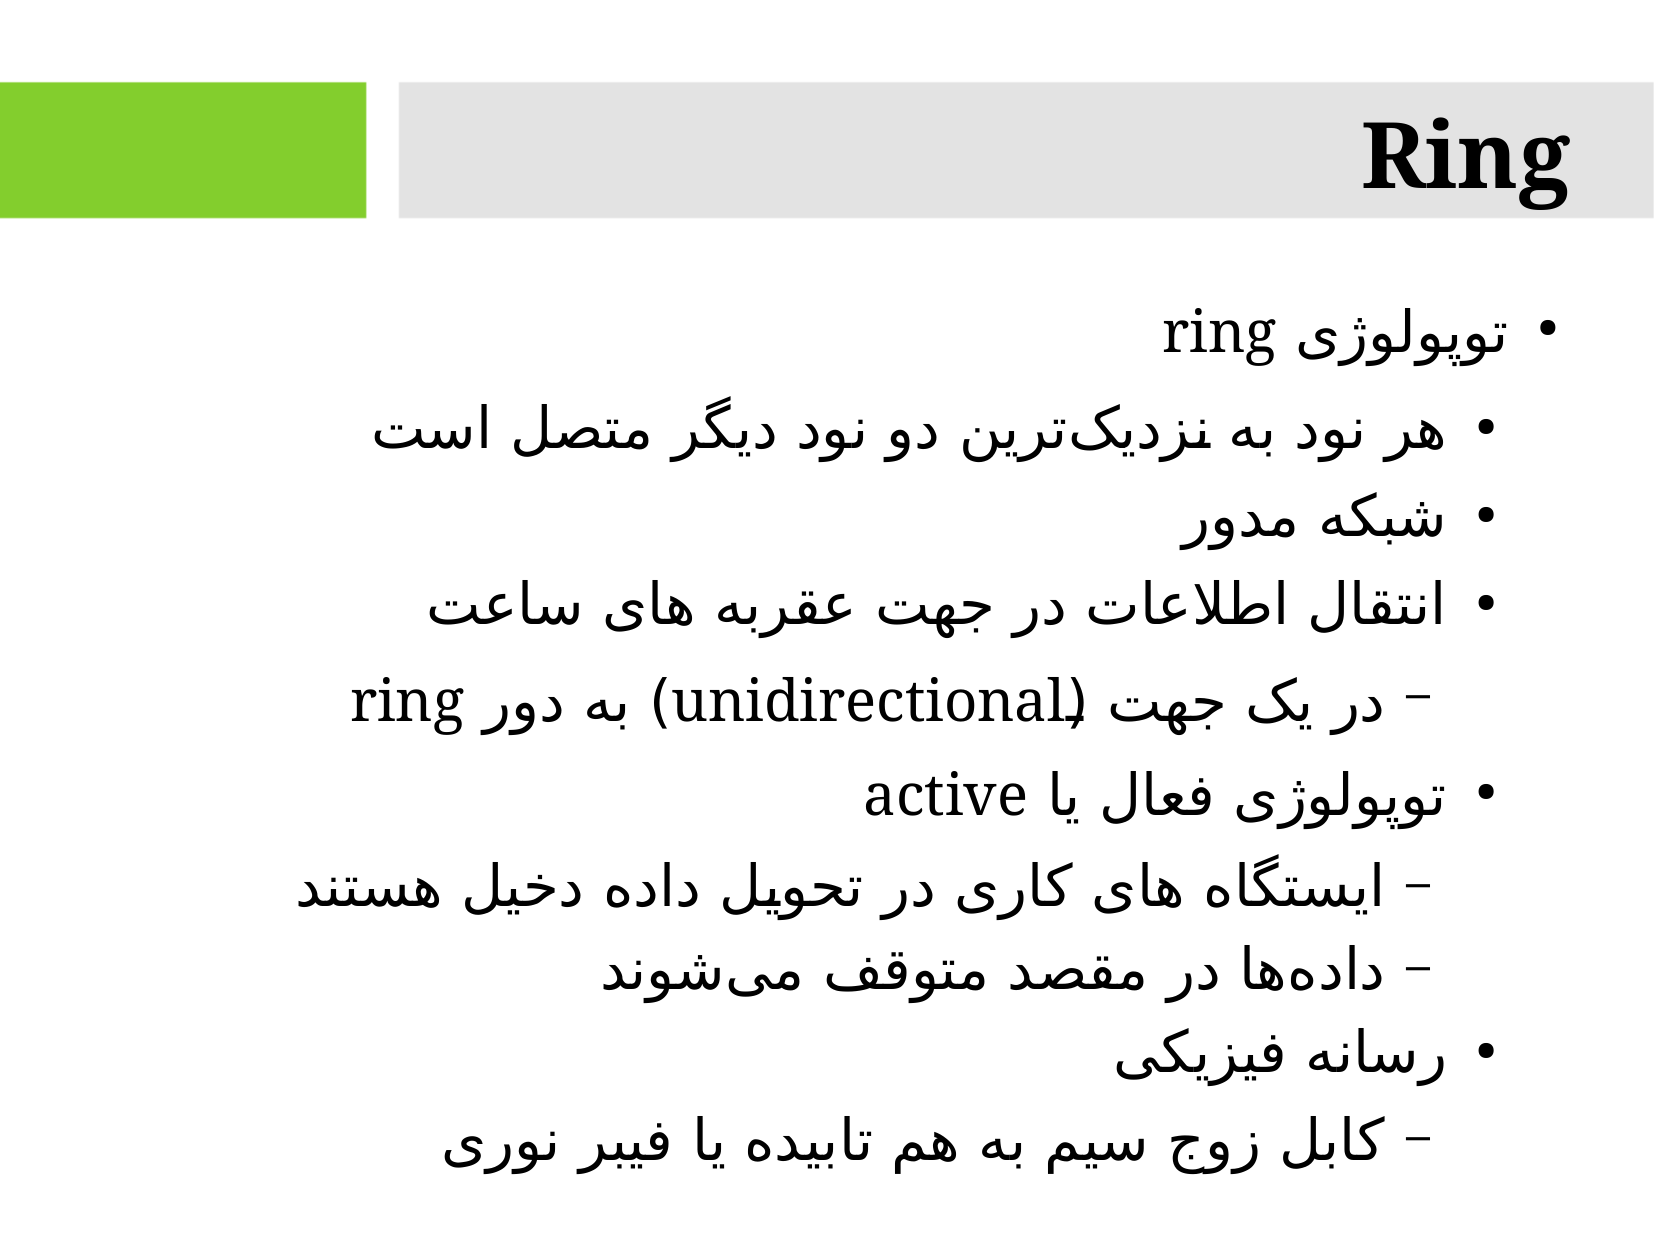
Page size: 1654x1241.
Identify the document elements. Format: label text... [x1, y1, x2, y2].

title Ring [82, 49, 1571, 257]
list توپولوژی ring هر نود به نزدیک‌ترین دو نود دیگر متصل است شبکه مدور انتقال اطلاعات در جهت عقربه های ساعت در یک جهت (unidirectional) به دور ring توپولوژی فعال یا active ایستگاه های کاری در تحویل داده دخیل هستند داده‌ها در مقصد متوقف می‌شوند رسانه فیزیکی کابل زوج سیم به هم تابیده یا فیبر نوری [82, 290, 1571, 1182]
picture [0, 0, 1654, 1241]
